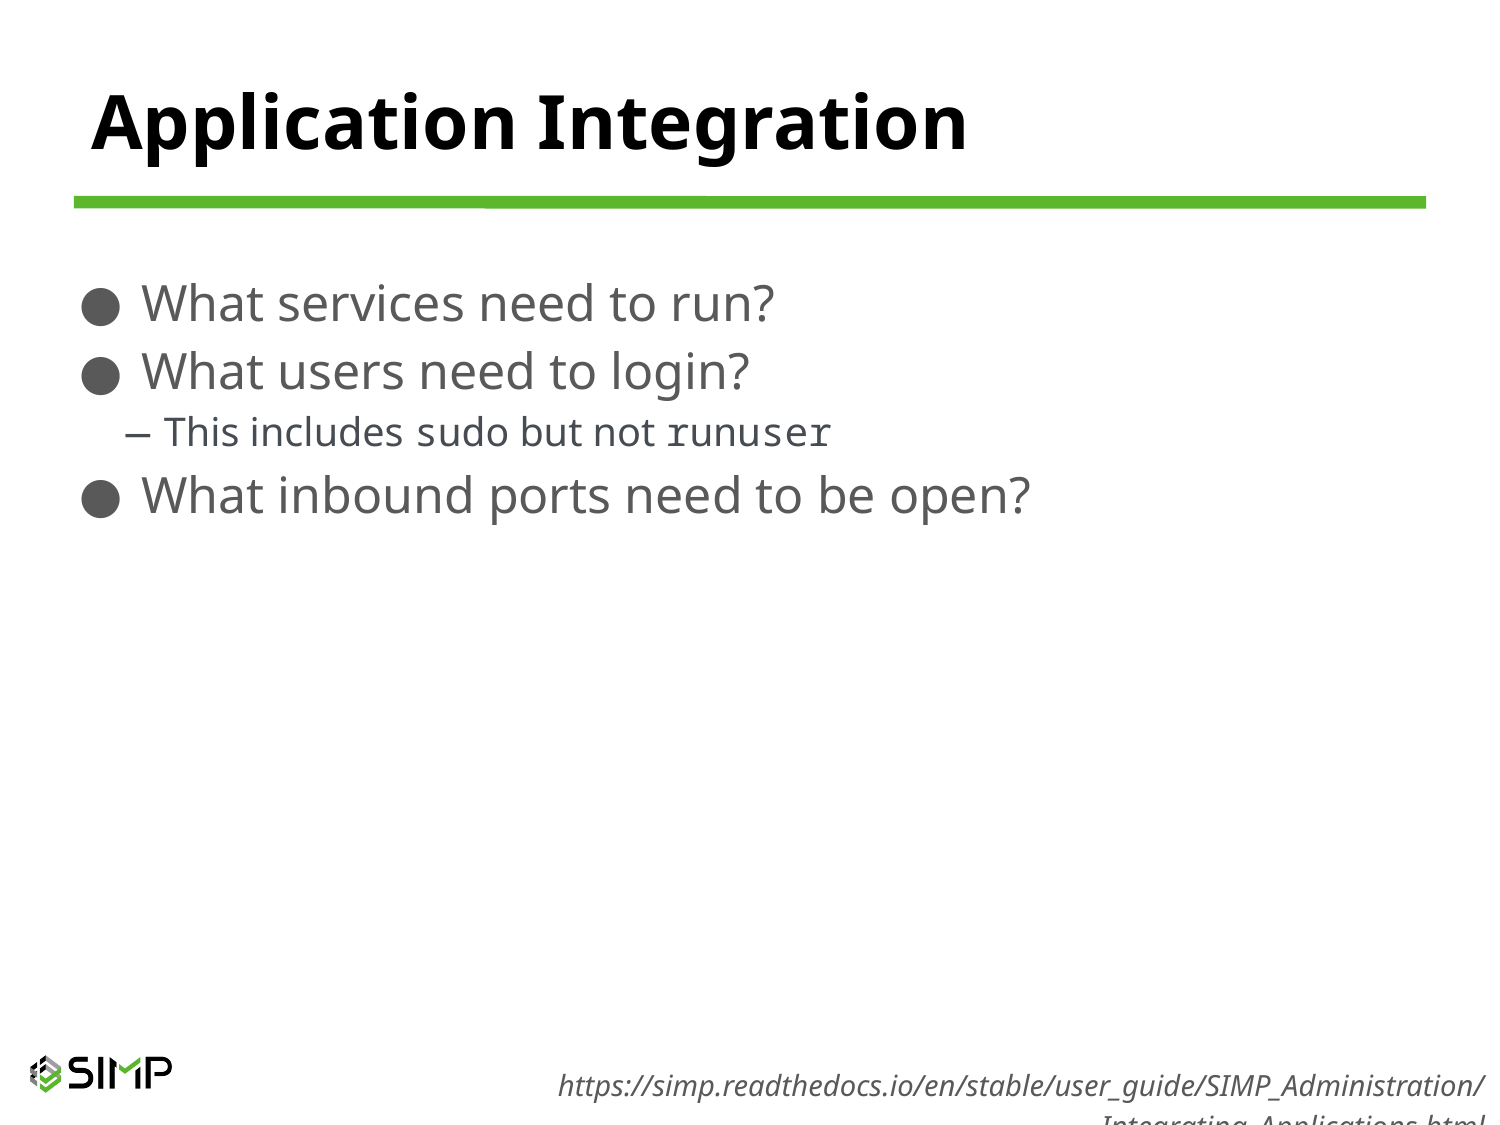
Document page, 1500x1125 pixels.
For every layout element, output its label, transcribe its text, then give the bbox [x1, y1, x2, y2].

picture [30, 1055, 172, 1093]
title Application Integration [76, 59, 1429, 185]
list What services need to run? What users need to login? This includes sudo but not runuser What inbound ports need to be open? [51, 246, 1449, 995]
subtitle https://simp.readthedocs.io/en/stable/user_guide/SIMP_Administration/Integrating_Applications.html [180, 1047, 1500, 1125]
